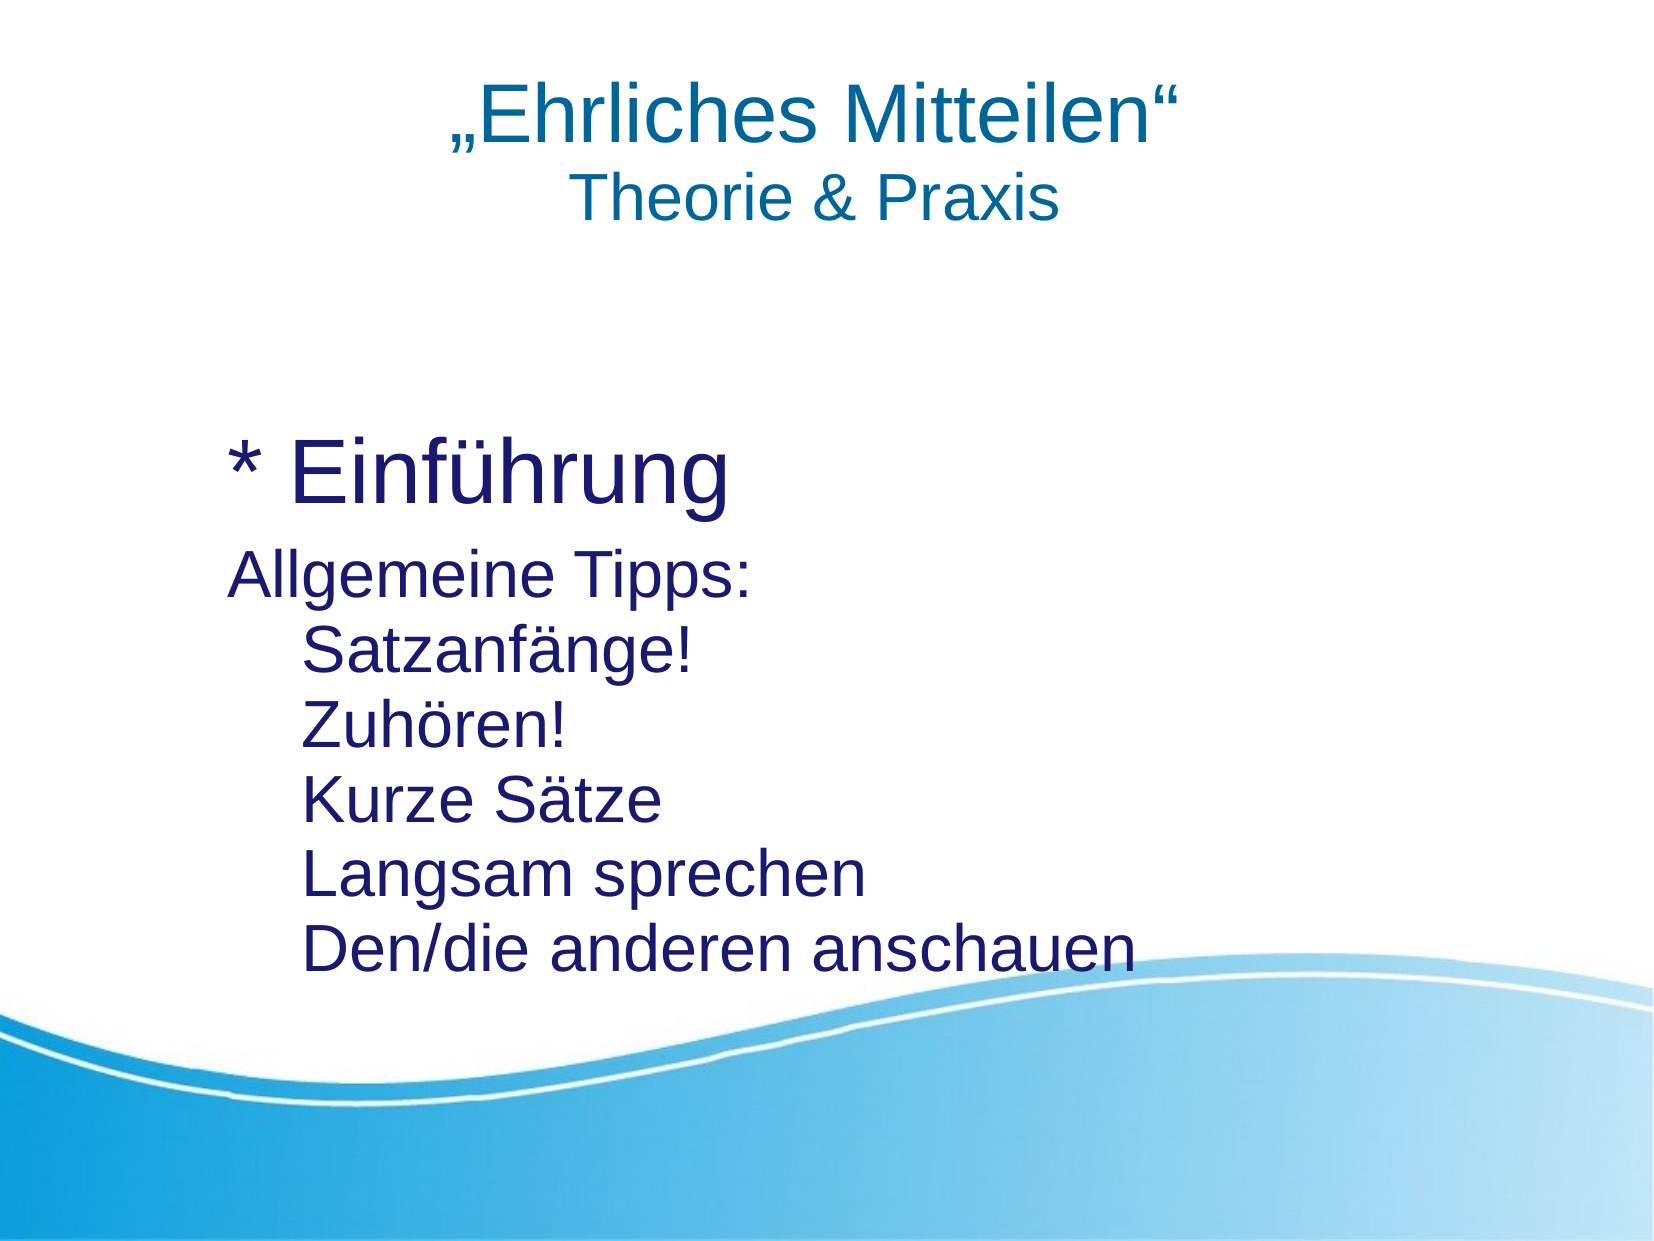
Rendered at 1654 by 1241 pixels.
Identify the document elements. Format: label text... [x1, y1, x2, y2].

text_box * Einführung Allgemeine Tipps: Satzanfänge! Zuhören! Kurze Sätze Langsam sprechen Den/die anderen anschauen [212, 413, 1524, 994]
title „Ehrliches Mitteilen“ Theorie & Praxis [70, 47, 1559, 255]
picture [0, 952, 1654, 1241]
